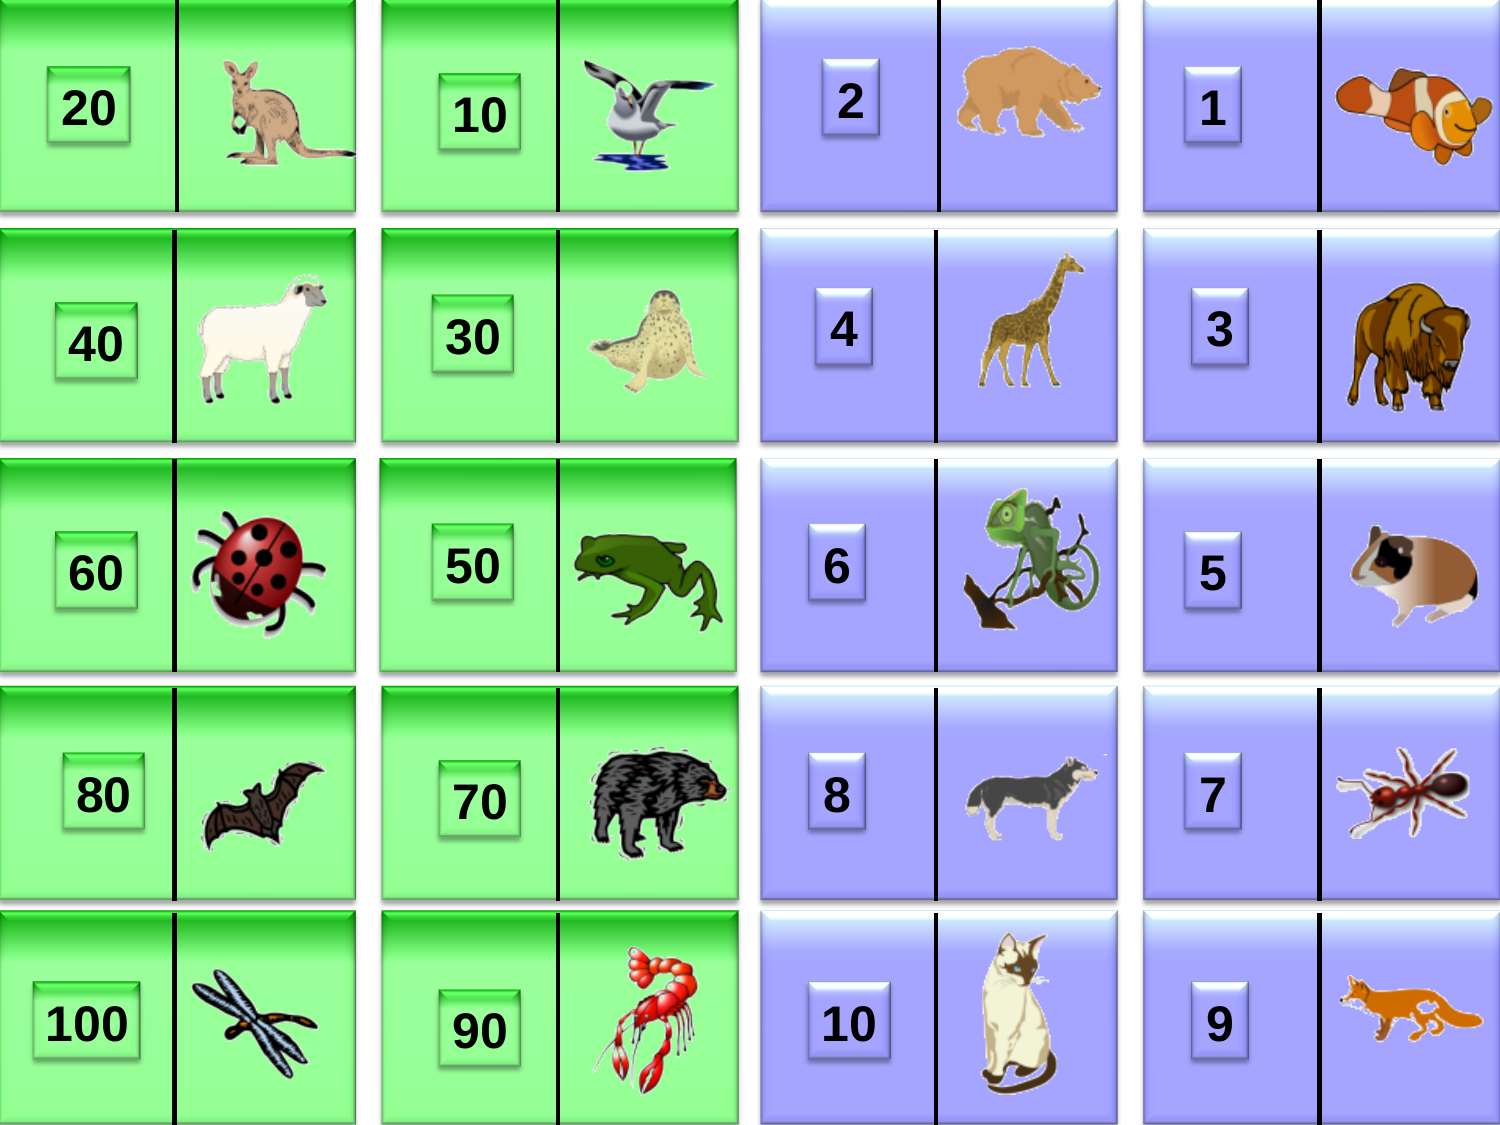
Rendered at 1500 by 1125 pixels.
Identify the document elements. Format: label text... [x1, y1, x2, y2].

text_box 40 [54, 304, 140, 380]
text_box 90 [438, 990, 524, 1067]
picture [0, 0, 364, 1125]
text_box 20 [46, 67, 132, 144]
text_box 10 [438, 75, 524, 151]
text_box 100 [30, 983, 144, 1059]
text_box 60 [54, 533, 140, 609]
text_box 3 [1192, 289, 1250, 365]
text_box 50 [430, 525, 516, 601]
text_box 30 [430, 296, 516, 373]
text_box 70 [438, 761, 524, 838]
picture [752, 0, 1126, 1125]
picture [371, 0, 747, 1125]
text_box 4 [815, 289, 874, 365]
text_box 10 [807, 983, 893, 1059]
text_box 6 [808, 525, 866, 601]
text_box 9 [1192, 983, 1250, 1059]
text_box 8 [808, 754, 866, 830]
text_box 5 [1184, 533, 1243, 609]
picture [1135, 0, 1500, 1125]
text_box 7 [1184, 754, 1243, 830]
text_box 2 [822, 60, 881, 136]
text_box 1 [1184, 67, 1243, 144]
text_box 80 [61, 754, 147, 830]
